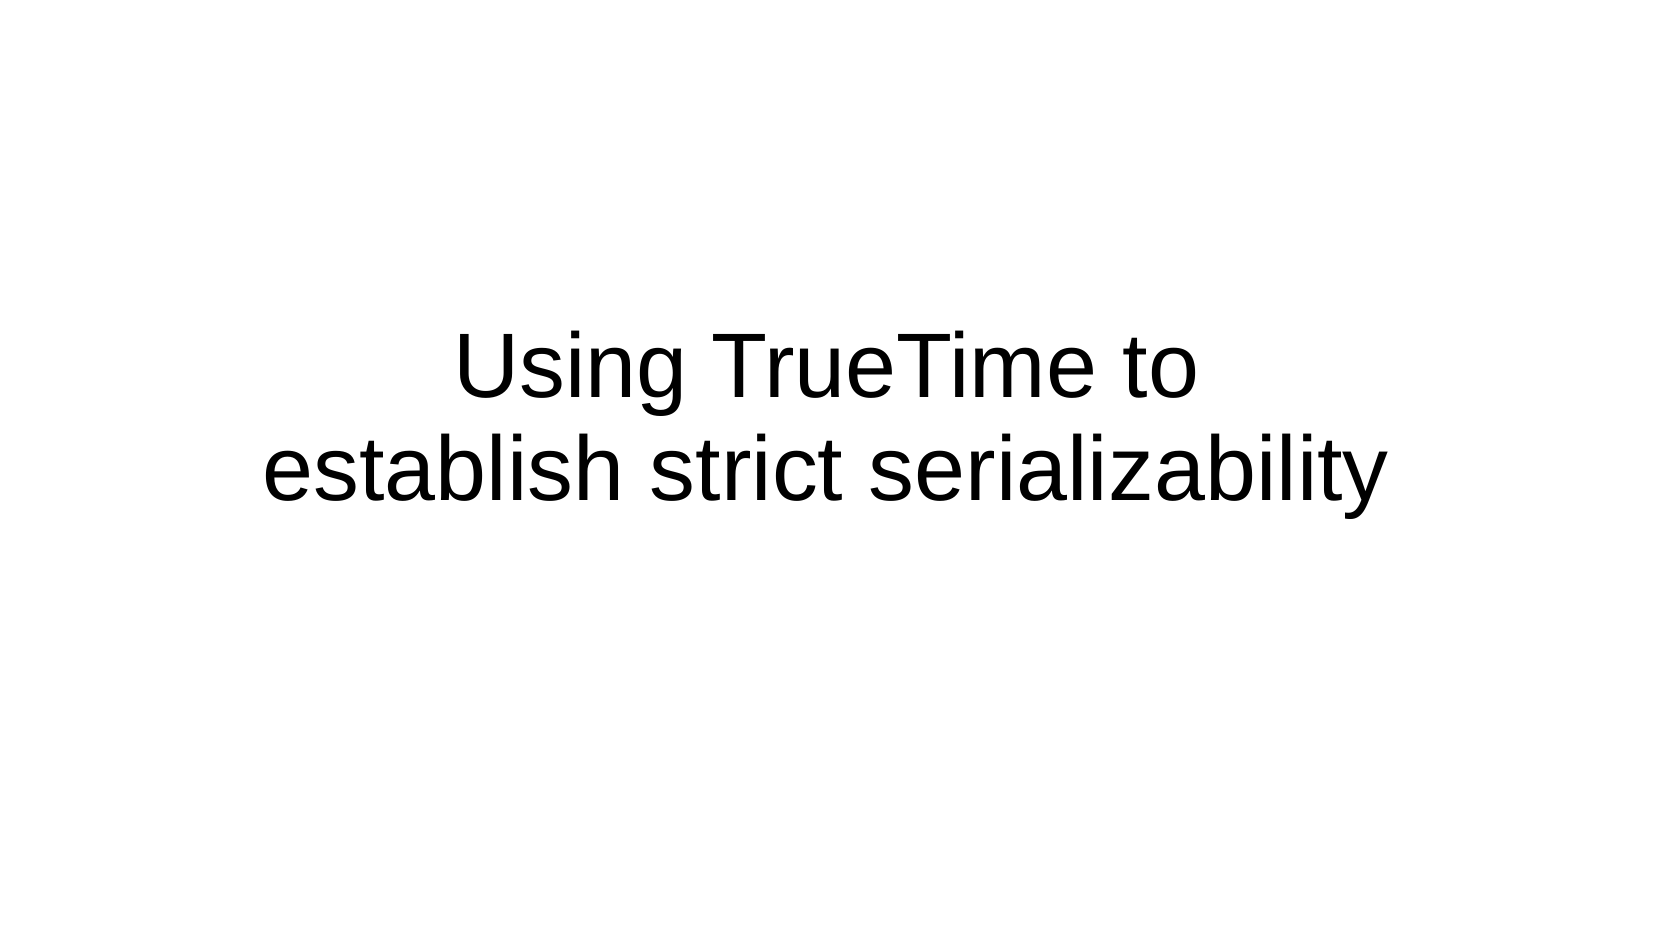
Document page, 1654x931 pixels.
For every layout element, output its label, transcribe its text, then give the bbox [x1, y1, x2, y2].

title Using TrueTime to establish strict serializability [82, 314, 1571, 520]
